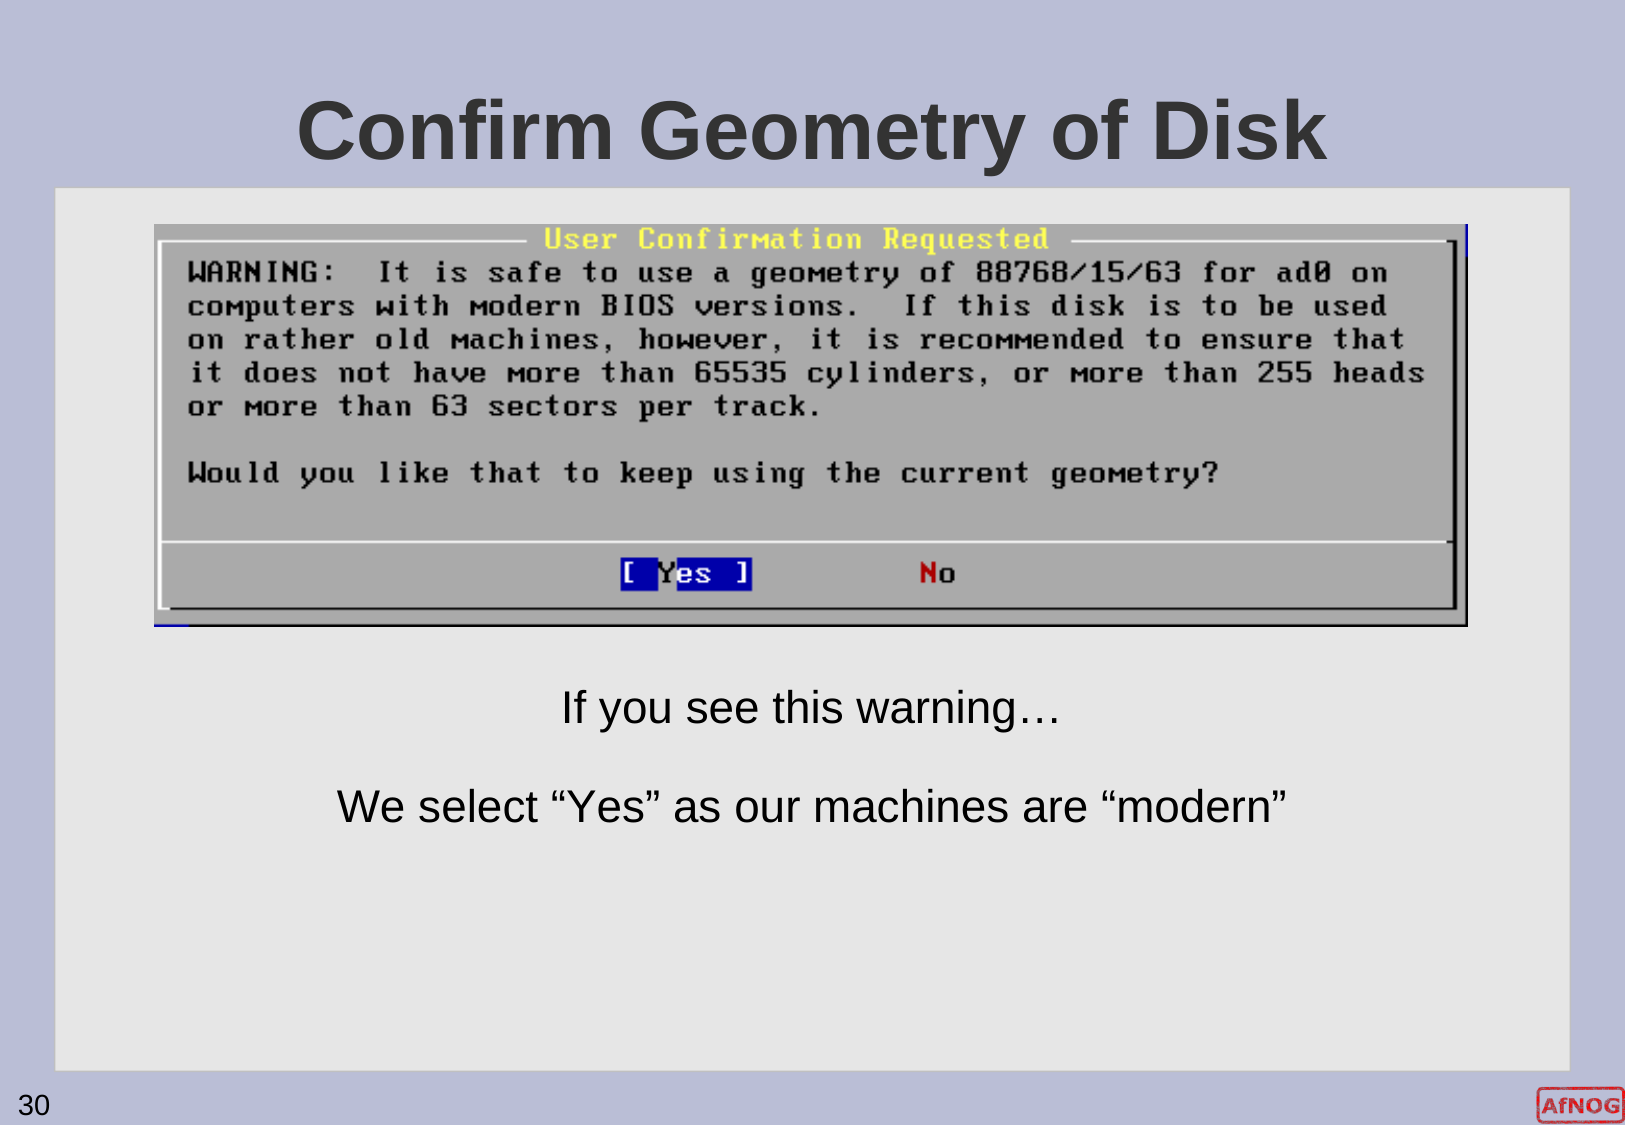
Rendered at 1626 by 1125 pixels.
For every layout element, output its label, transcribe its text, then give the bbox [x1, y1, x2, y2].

title Confirm Geometry of Disk [54, 44, 1571, 215]
picture [1535, 1085, 1626, 1125]
picture [154, 224, 1468, 627]
text_box If you see this warning… We select “Yes” as our machines are “modern” [118, 673, 1506, 876]
